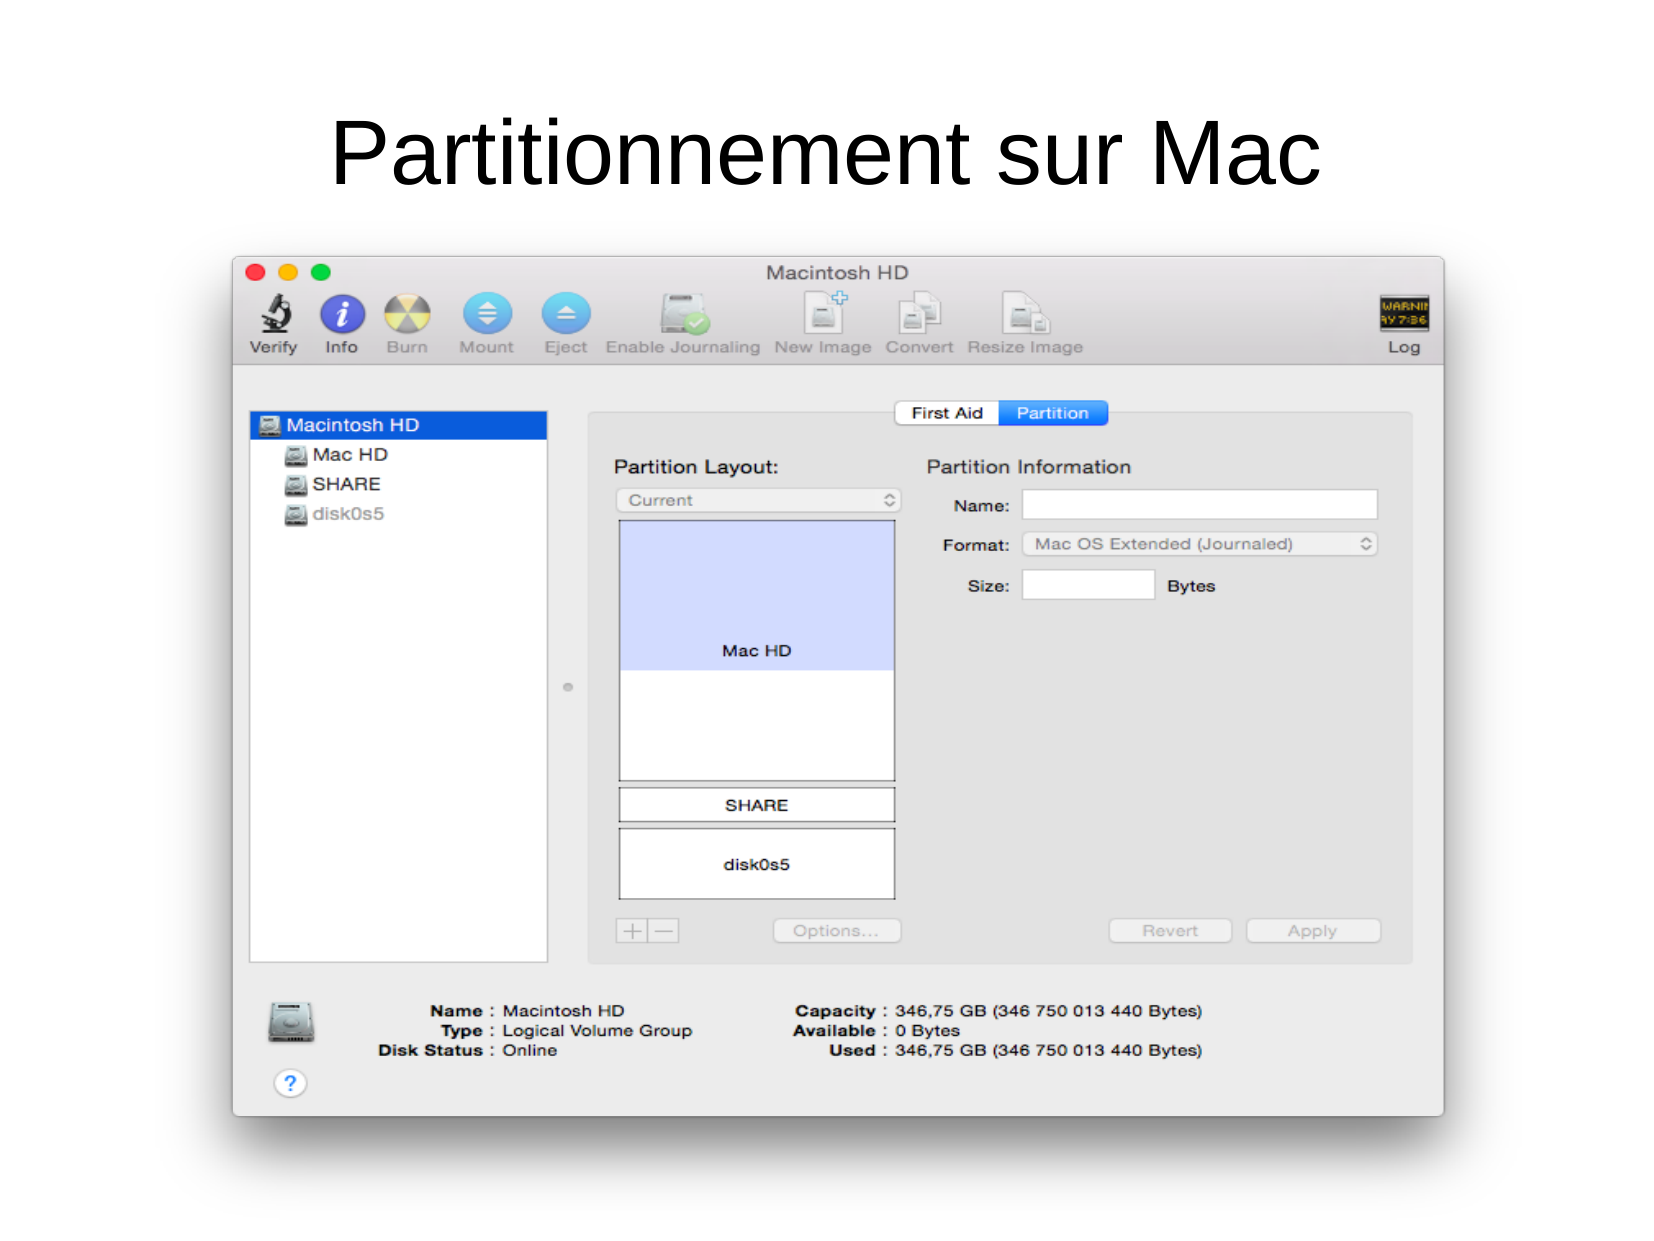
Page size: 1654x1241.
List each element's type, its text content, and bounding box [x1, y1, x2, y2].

picture [141, 212, 1536, 1229]
title Partitionnement sur Mac [82, 49, 1571, 257]
